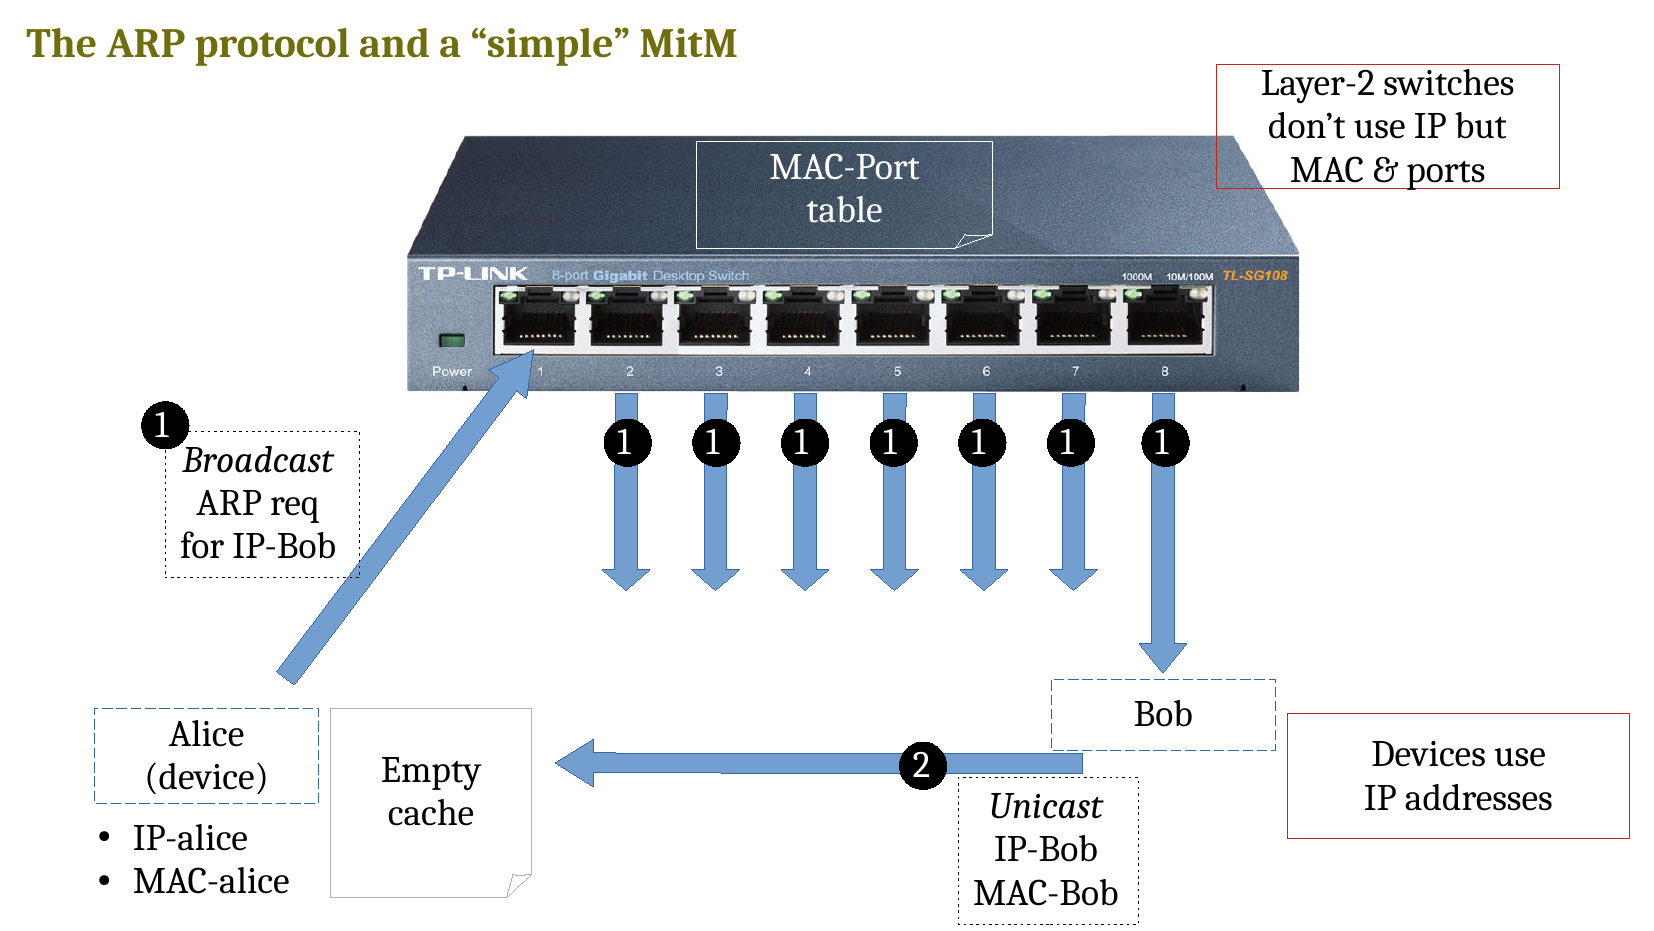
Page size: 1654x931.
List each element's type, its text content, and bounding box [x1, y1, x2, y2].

text_box [949, 753, 1083, 774]
text_box [691, 473, 740, 591]
text_box Broadcast ARP req for IP-Bob [165, 431, 360, 578]
text_box [1049, 473, 1098, 591]
text_box 1 [779, 413, 831, 473]
text_box 1 [868, 413, 919, 473]
text_box [1139, 473, 1187, 673]
text_box Layer-2 switches don’t use IP but MAC & ports [1216, 64, 1560, 189]
text_box Bob [1051, 679, 1276, 751]
text_box 1 [602, 413, 653, 473]
text_box [870, 473, 919, 591]
text_box Unicast IP-Bob MAC-Bob [958, 777, 1139, 925]
text_box 1 [1140, 413, 1191, 473]
text_box [555, 739, 897, 787]
text_box Alice (device) [94, 708, 319, 804]
text_box 1 [956, 413, 1008, 473]
text_box [1062, 393, 1086, 413]
text_box Devices use IP addresses [1287, 713, 1630, 839]
picture [404, 129, 1300, 403]
text_box 1 [139, 396, 191, 455]
text_box 1 [691, 413, 742, 473]
text_box [602, 473, 650, 591]
text_box [1152, 393, 1175, 413]
text_box [794, 393, 817, 413]
text_box IP-alice MAC-alice [82, 809, 309, 912]
text_box [960, 473, 1008, 591]
text_box [973, 393, 996, 413]
text_box Empty cache [330, 708, 532, 898]
text_box The ARP protocol and a “simple” MitM [11, 12, 1193, 77]
text_box [781, 473, 829, 591]
text_box [615, 393, 638, 413]
text_box 2 [897, 736, 949, 796]
text_box [883, 393, 907, 413]
text_box 1 [1045, 413, 1096, 473]
text_box [276, 349, 534, 685]
text_box [704, 393, 728, 413]
text_box MAC-Port table [696, 141, 993, 249]
